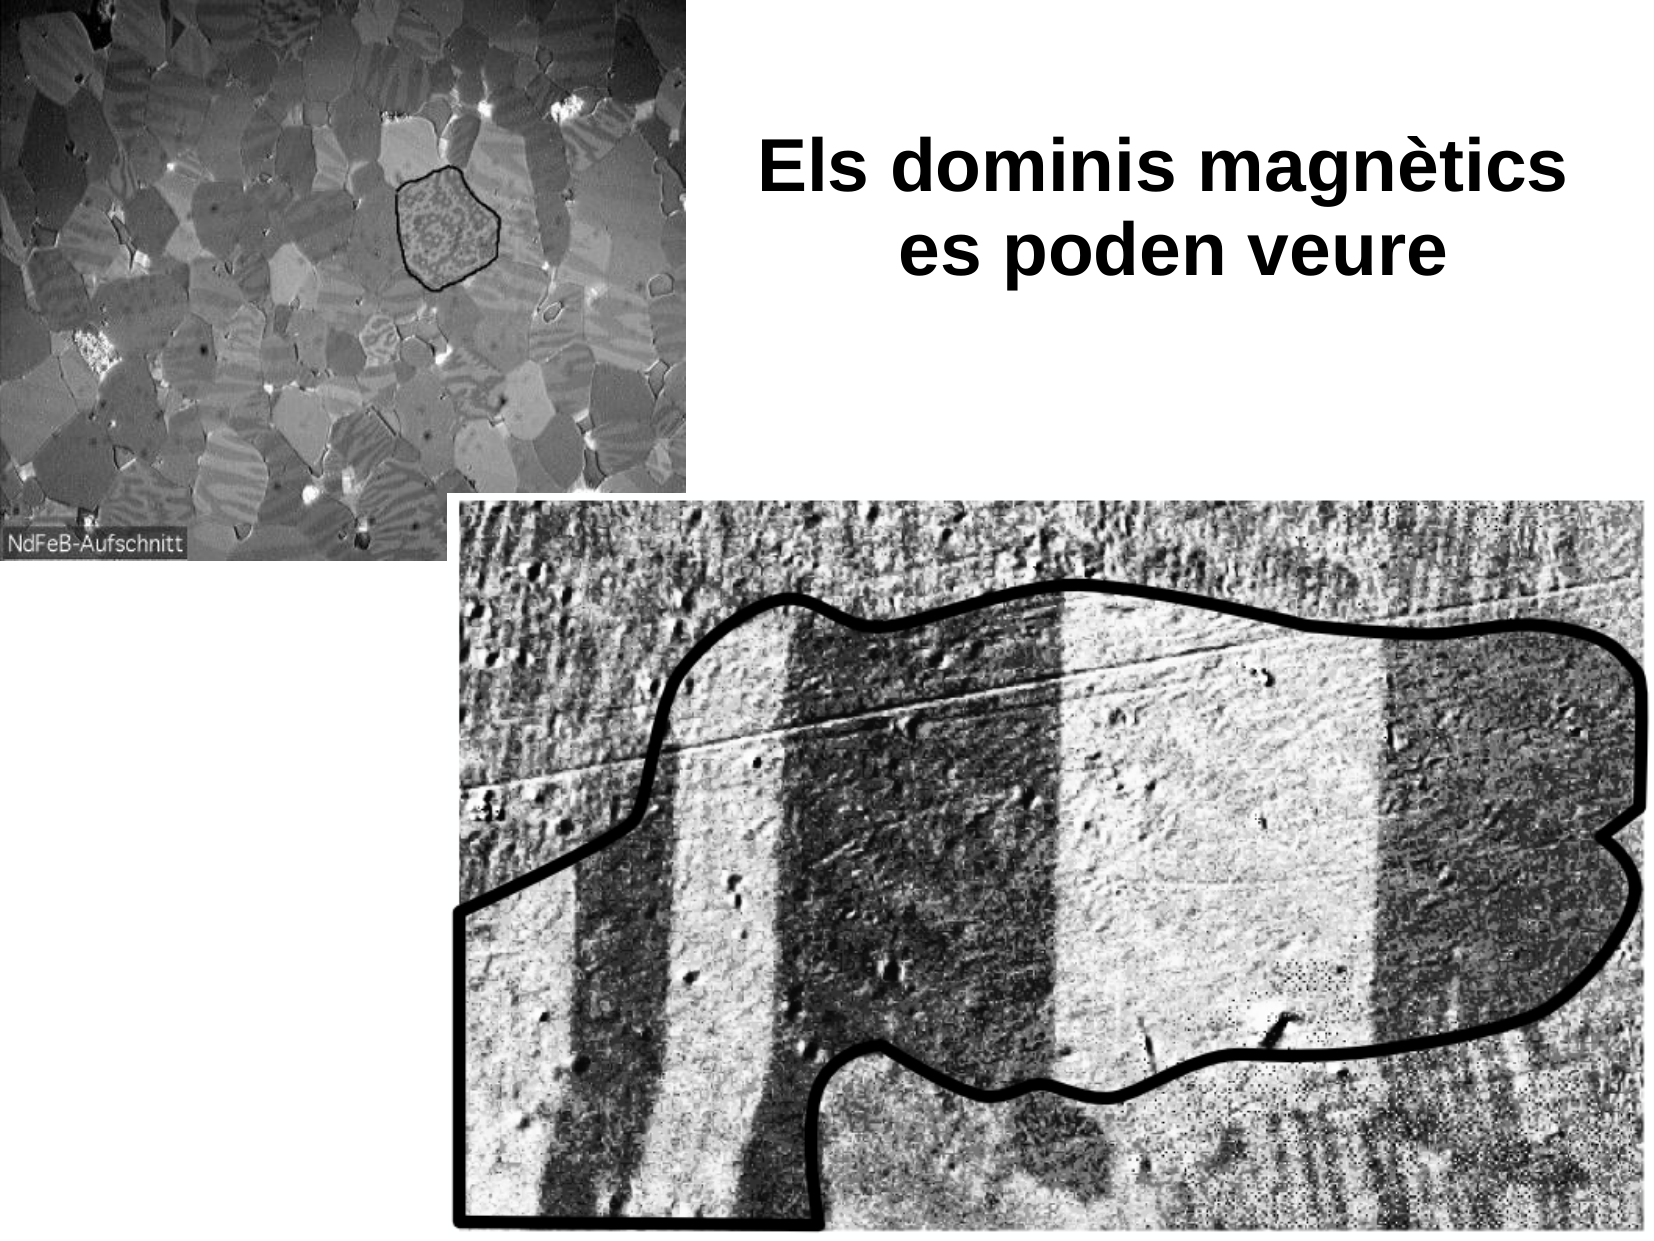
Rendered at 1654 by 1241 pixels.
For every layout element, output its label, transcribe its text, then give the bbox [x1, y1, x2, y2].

picture [0, 0, 1654, 1241]
text_box Els dominis magnètics es poden veure [735, 115, 1612, 299]
